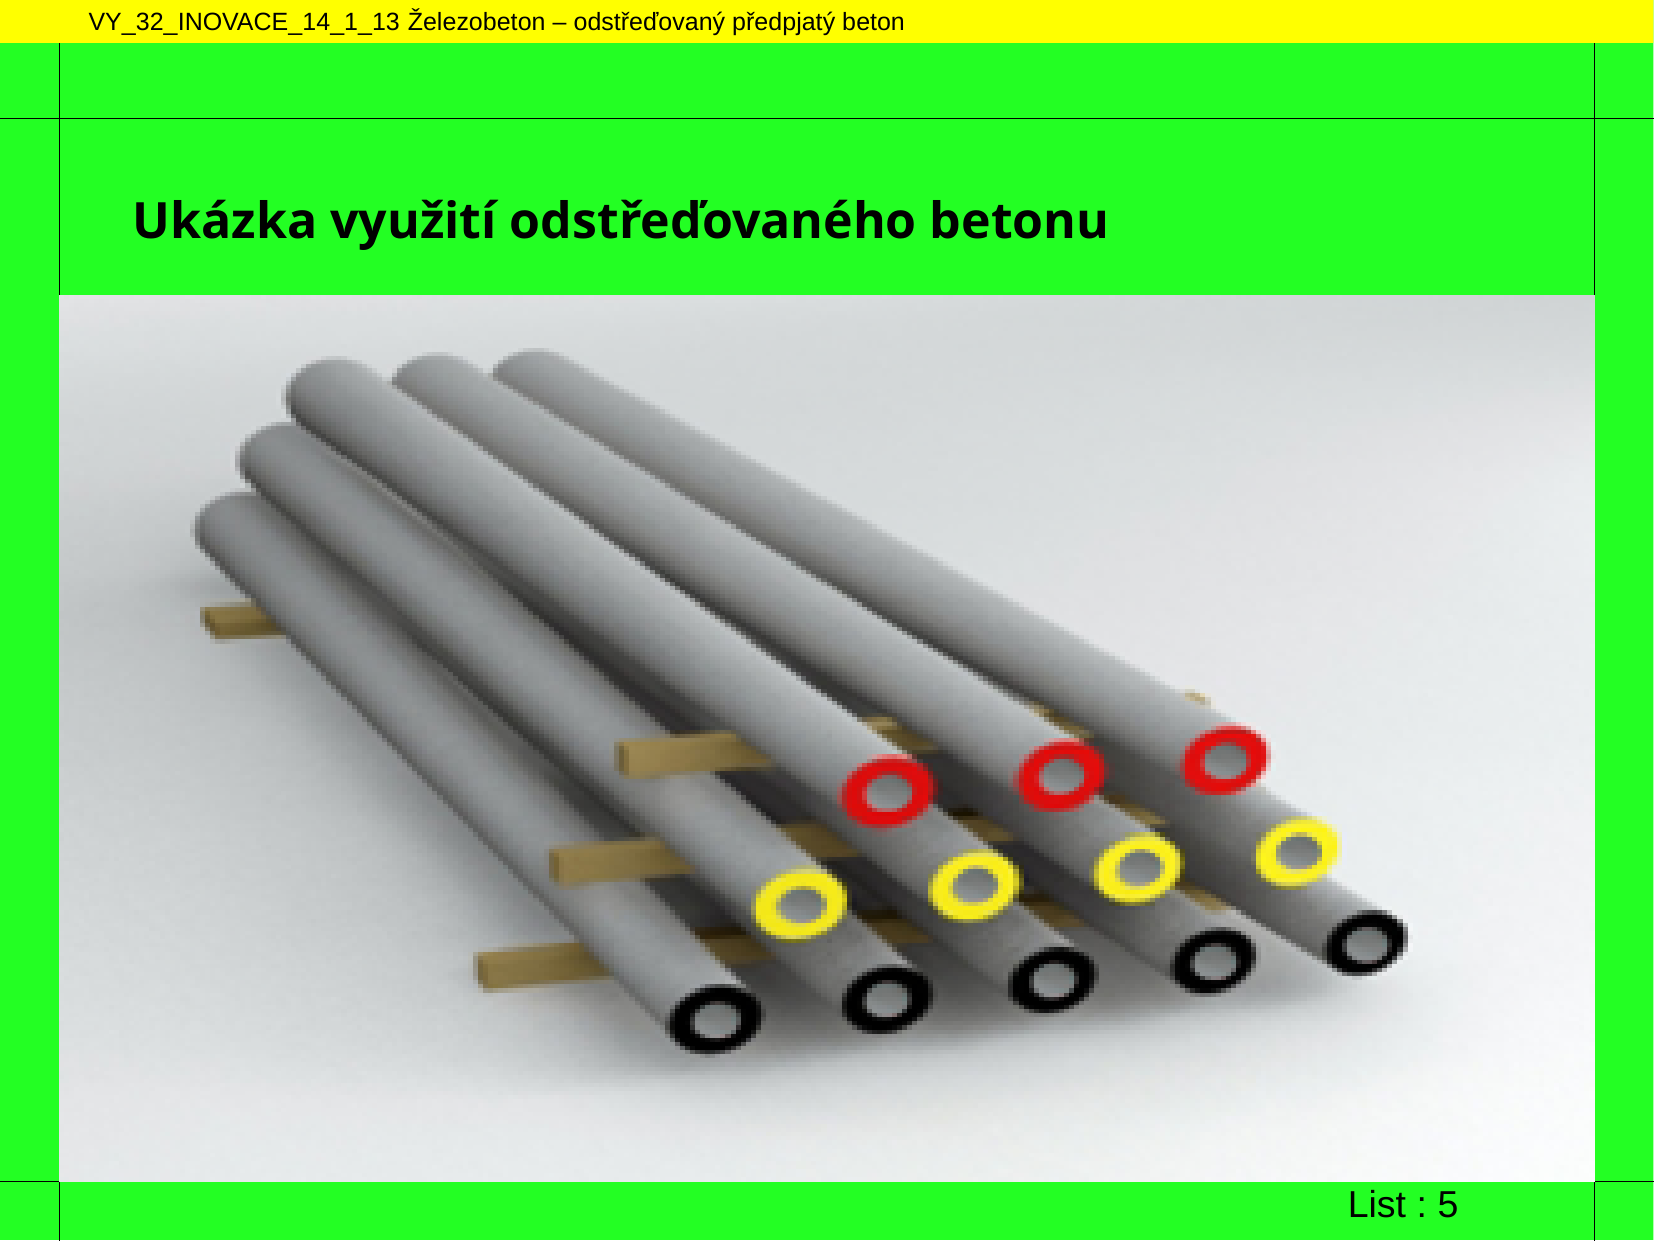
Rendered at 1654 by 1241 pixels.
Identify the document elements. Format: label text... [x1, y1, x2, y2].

text_box Ukázka využití odstřeďovaného betonu [118, 177, 1418, 259]
text_box List : <číslo> [1357, 1176, 1599, 1241]
text_box VY_32_INOVACE_14_1_13 Železobeton – odstřeďovaný předpjatý beton [0, 0, 1654, 43]
picture [59, 295, 1595, 1182]
